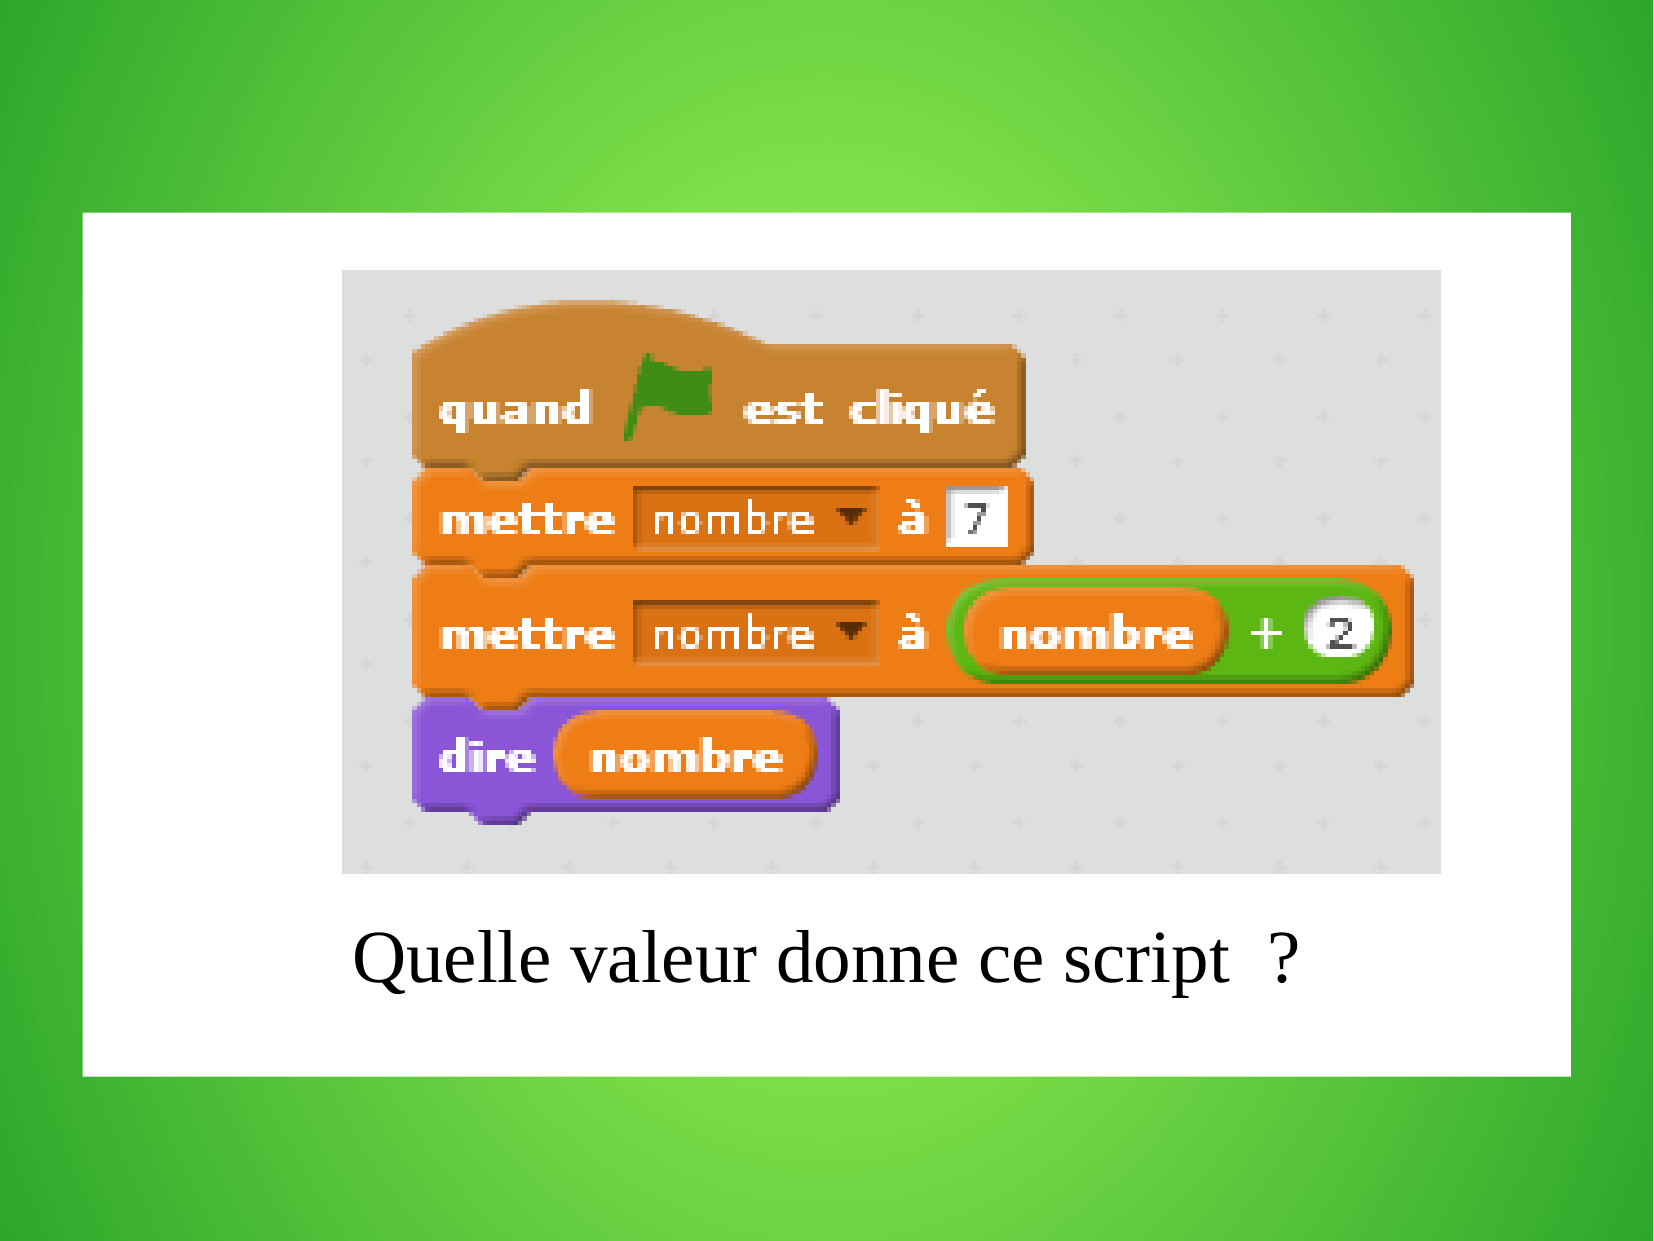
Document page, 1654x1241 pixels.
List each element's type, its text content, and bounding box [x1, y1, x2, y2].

picture [0, 0, 1654, 1241]
subtitle Quelle valeur donne ce script ? [82, 212, 1571, 1077]
